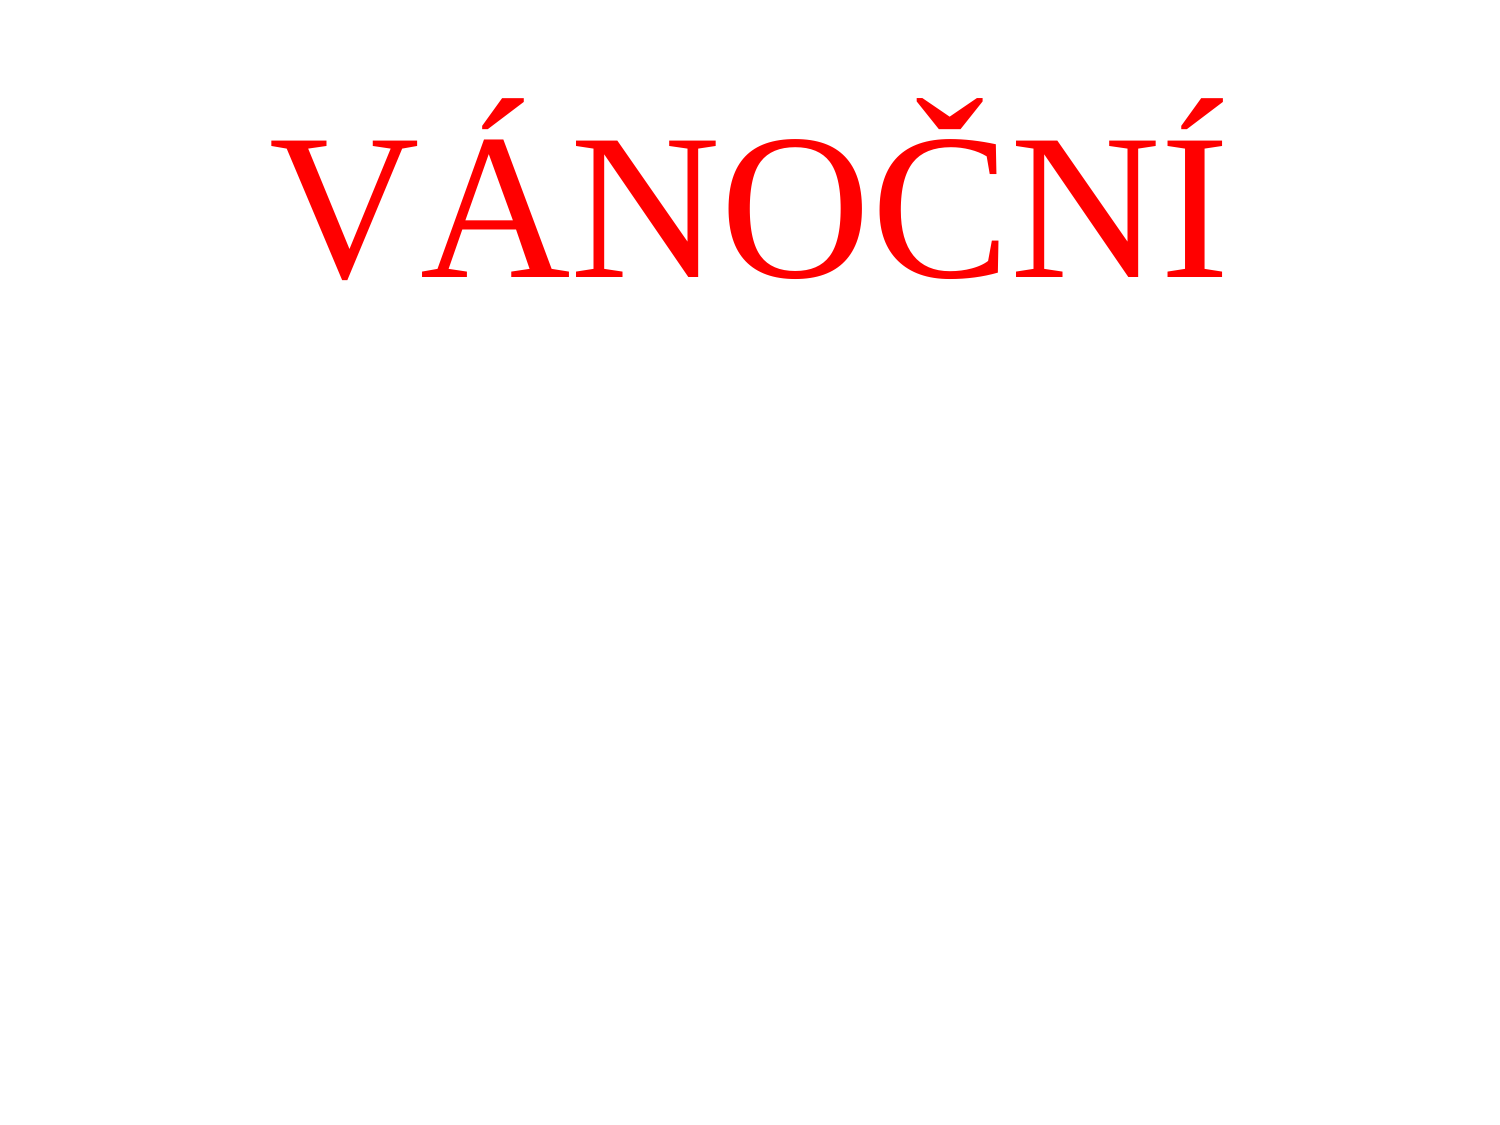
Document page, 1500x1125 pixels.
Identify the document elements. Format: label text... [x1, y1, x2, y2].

title VÁNOČNÍ [112, 61, 1388, 327]
